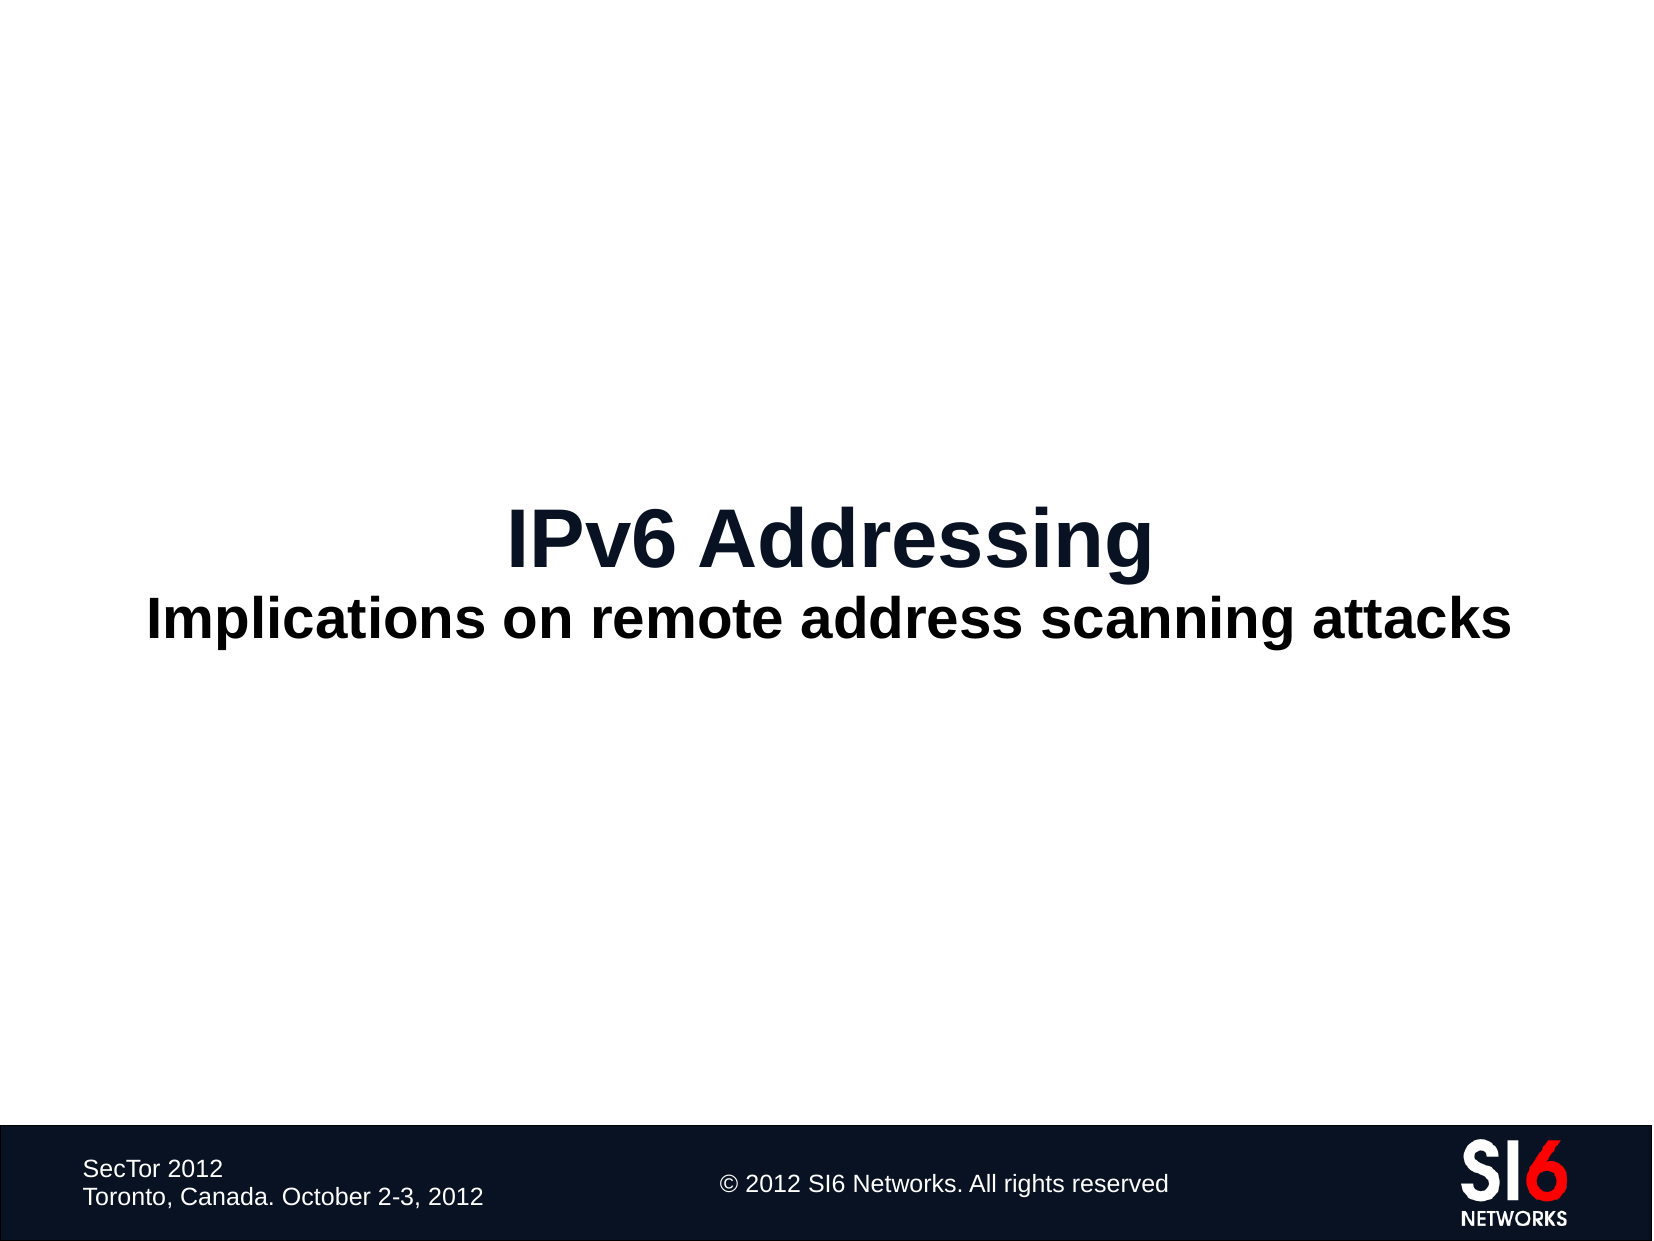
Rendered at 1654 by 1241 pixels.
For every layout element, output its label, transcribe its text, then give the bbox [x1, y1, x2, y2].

title IPv6 Addressing Implications on remote address scanning attacks [86, 467, 1576, 676]
picture [1461, 1139, 1567, 1226]
